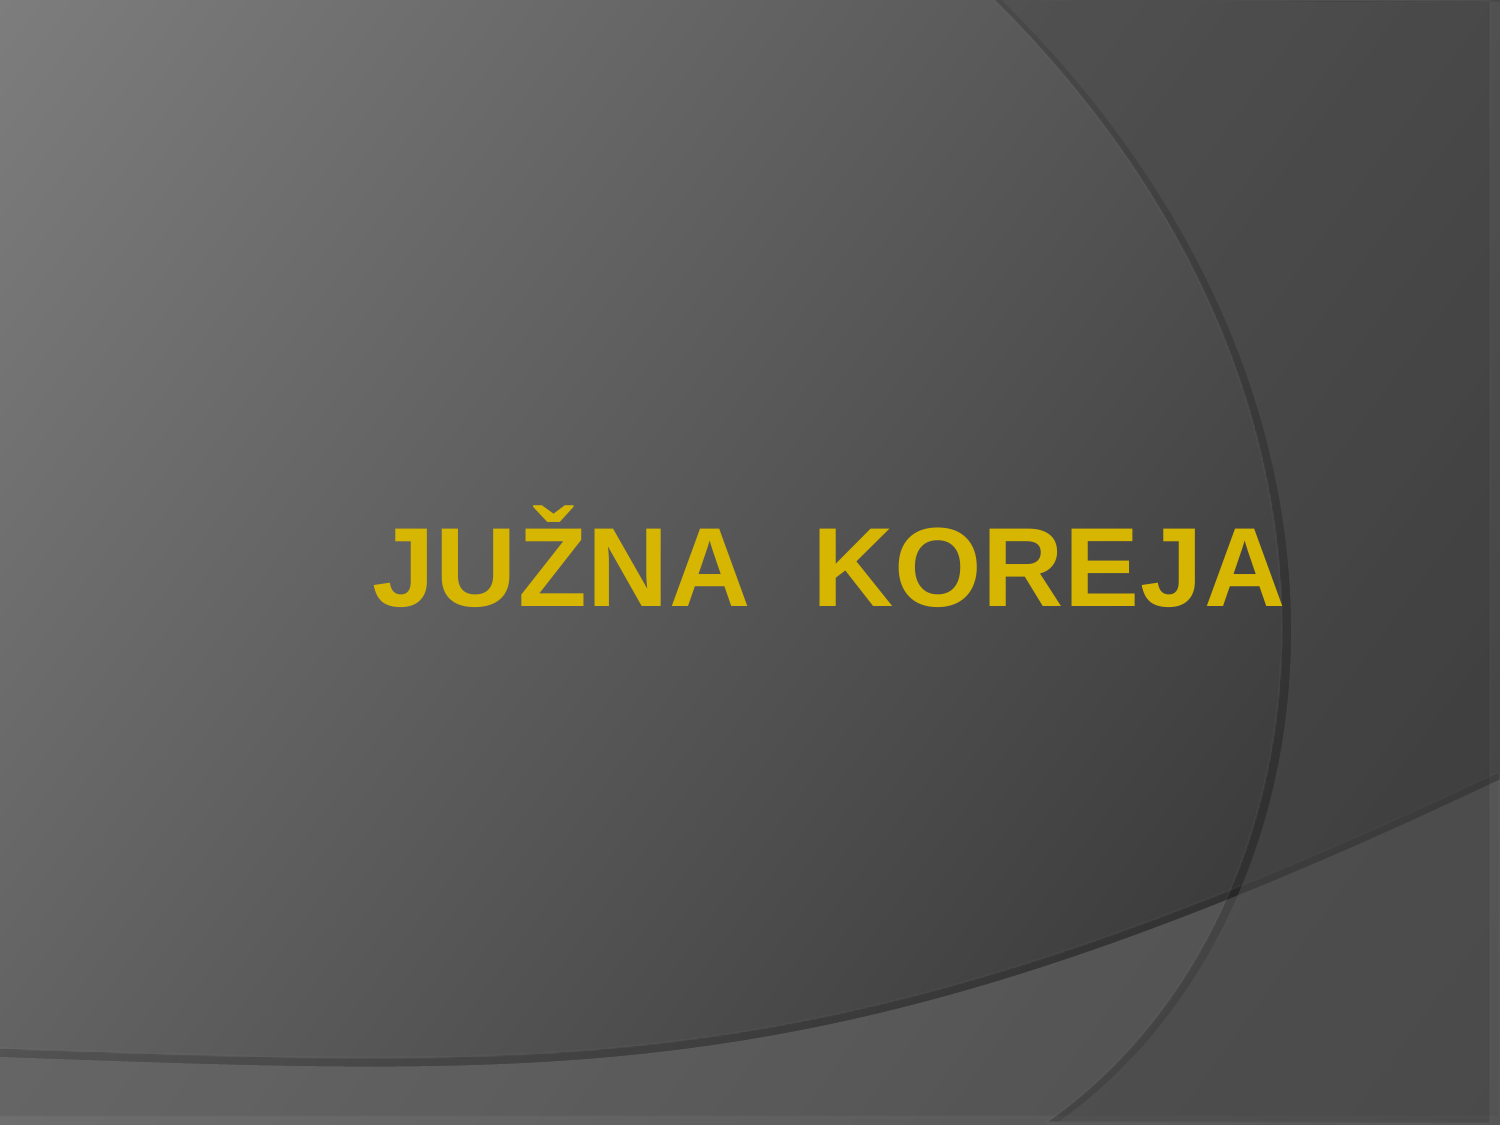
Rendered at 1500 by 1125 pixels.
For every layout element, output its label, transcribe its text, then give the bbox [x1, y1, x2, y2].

subtitle [339, 292, 1008, 802]
text_box JUŽNA KOREJA [357, 486, 1303, 772]
